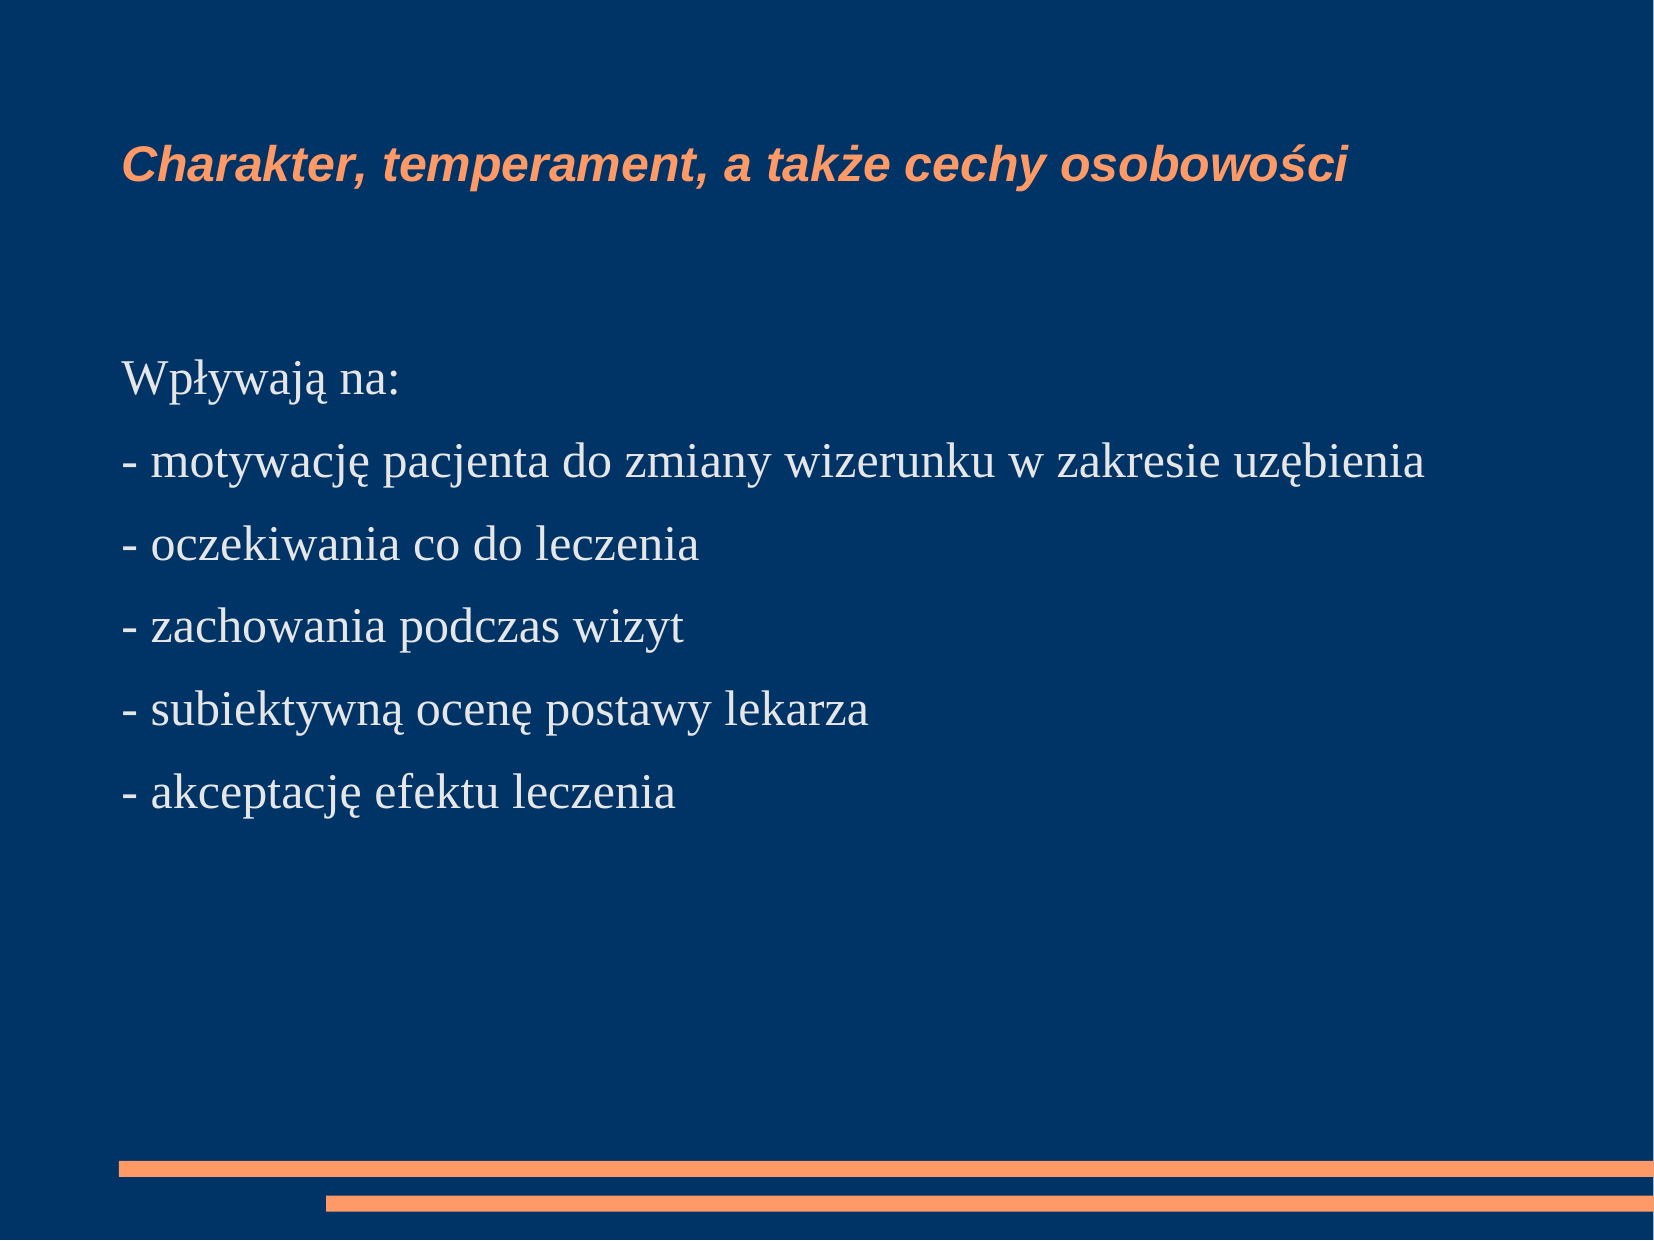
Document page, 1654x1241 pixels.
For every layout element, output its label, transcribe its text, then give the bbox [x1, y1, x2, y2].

title Charakter, temperament, a także cechy osobowości [121, 46, 1534, 254]
list Wpływają na: - motywację pacjenta do zmiany wizerunku w zakresie uzębienia - oczekiwania co do leczenia - zachowania podczas wizyt - subiektywną ocenę postawy lekarza - akceptację efektu leczenia [121, 322, 1561, 1132]
